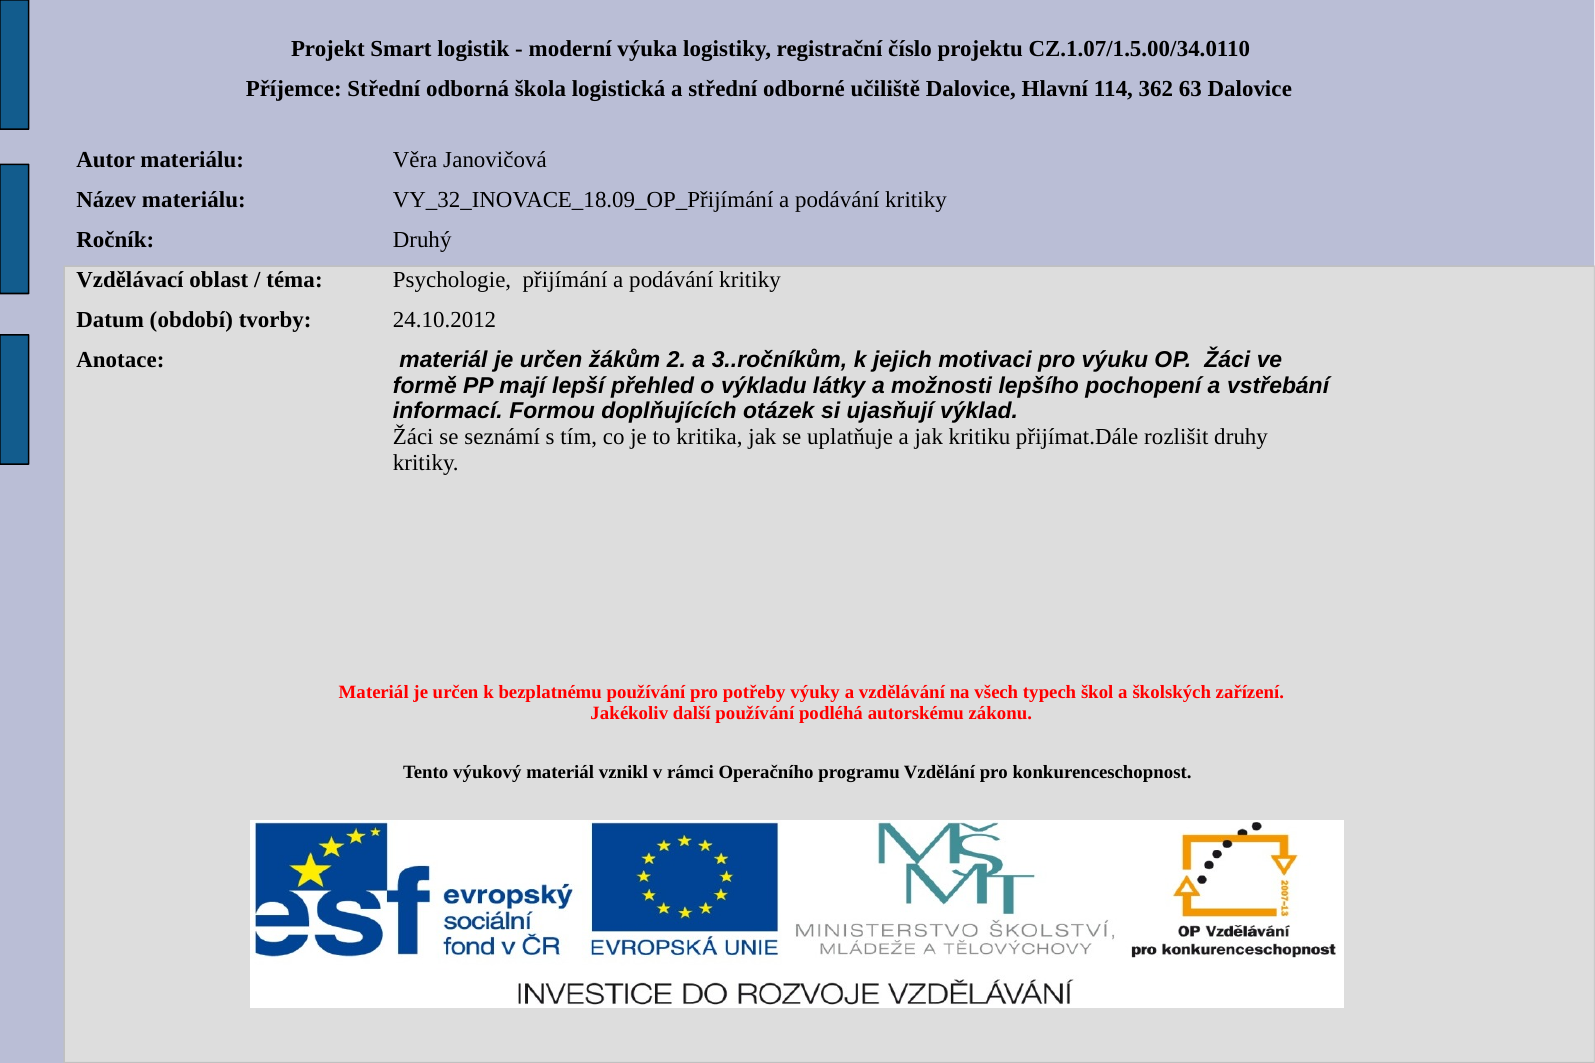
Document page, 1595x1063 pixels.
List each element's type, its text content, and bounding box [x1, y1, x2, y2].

text_box Ročník: [62, 220, 176, 260]
text_box Název materiálu: [62, 180, 362, 220]
text_box Datum (období) tvorby: [62, 300, 346, 341]
text_box Věra Janovičová [379, 139, 659, 180]
picture [250, 820, 1344, 1008]
text_box Tento výukový materiál vznikl v rámci Operačního programu Vzdělání pro konkurenceschopnost. [137, 754, 1458, 790]
text_box Vzdělávací oblast / téma: [62, 260, 357, 301]
text_box Příjemce: Střední odborná škola logistická a střední odborné učiliště Dalovice, Hlavní 114, 362 63 Dalovice [232, 69, 1381, 110]
text_box Autor materiálu: [62, 139, 379, 180]
text_box Psychologie, přijímání a podávání kritiky [379, 260, 1408, 301]
text_box Materiál je určen k bezplatnému používání pro potřeby výuky a vzdělávání na všech typech škol a školských zařízení. Jakékoliv další používání podléhá autorskému zákonu. [0, 675, 1595, 731]
text_box VY_32_INOVACE_18.09_OP_Přijímání a podávání kritiky [379, 179, 1397, 220]
text_box Anotace: [62, 340, 210, 381]
text_box 24.10.2012 [379, 300, 523, 341]
text_box Druhý [379, 220, 786, 260]
text_box materiál je určen žákům 2. a 3..ročníkům, k jejich motivaci pro výuku OP. Žáci ve formě PP mají lepší přehled o výkladu látky a možnosti lepšího pochopení a vstřebání informací. Formou doplňujících otázek si ujasňují výklad. Žáci se seznámí s tím, co je to kritika, jak se uplatňuje a jak kritiku přijímat.Dále rozlišit druhy kritiky. [379, 340, 1352, 458]
text_box Projekt Smart logistik - moderní výuka logistiky, registrační číslo projektu CZ.1.07/1.5.00/34.0110 [277, 29, 1318, 69]
